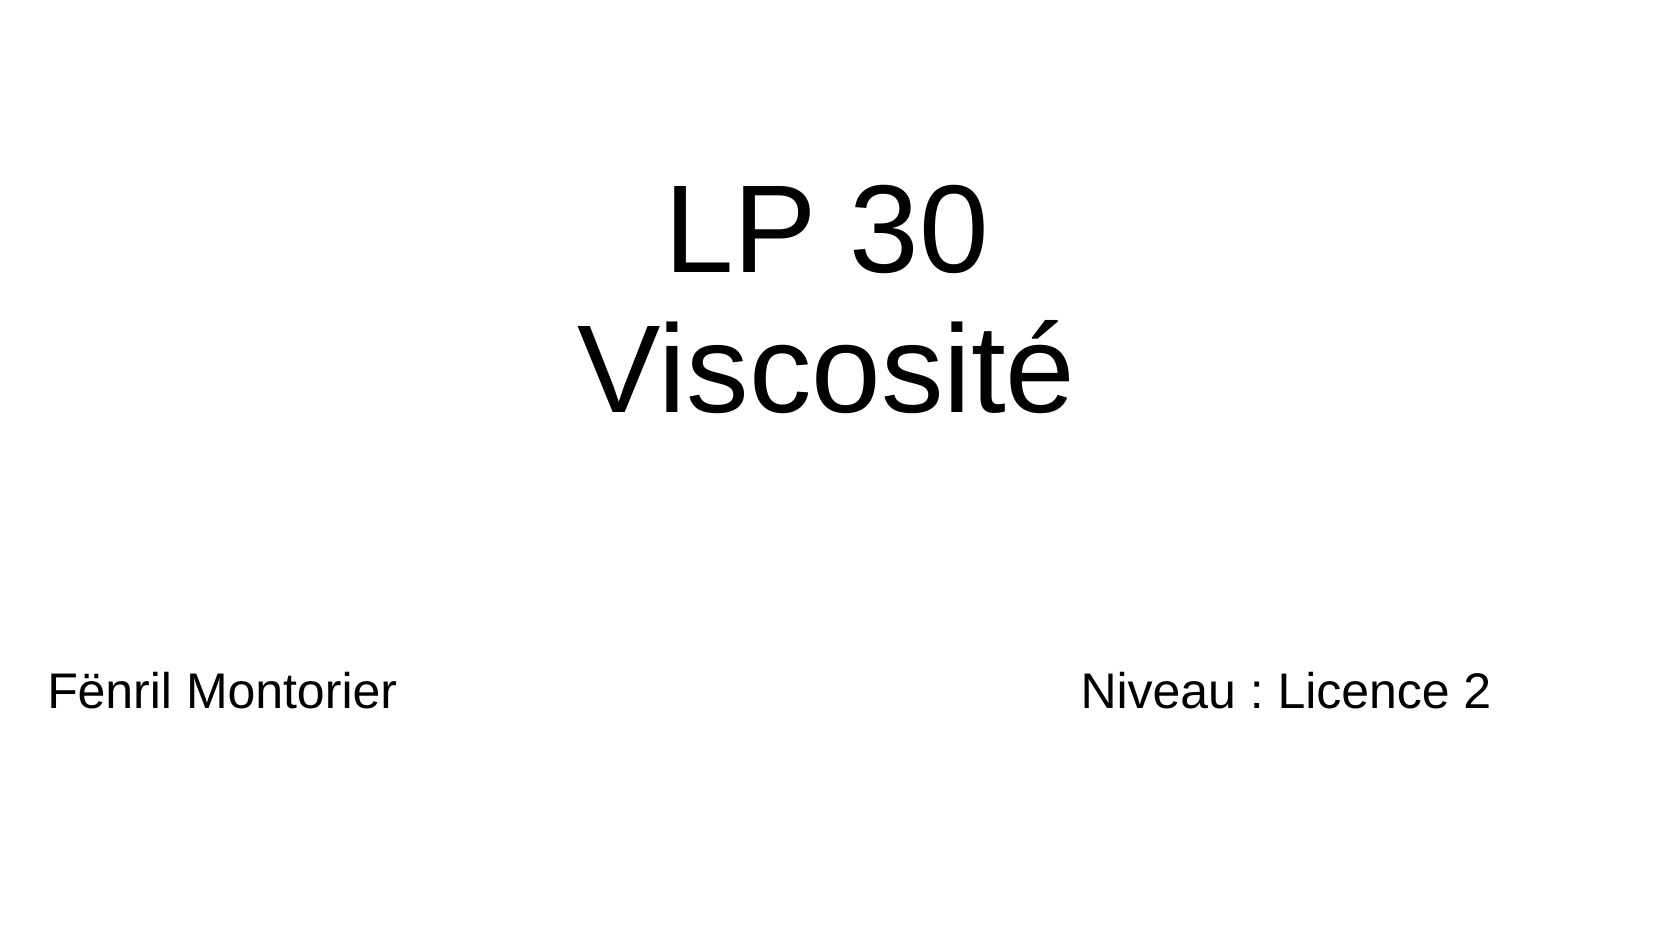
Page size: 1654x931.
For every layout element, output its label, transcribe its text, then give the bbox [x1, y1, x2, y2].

subtitle Fënril Montorier Niveau : Licence 2 [47, 625, 1571, 758]
title LP 30 Viscosité [82, 159, 1571, 440]
